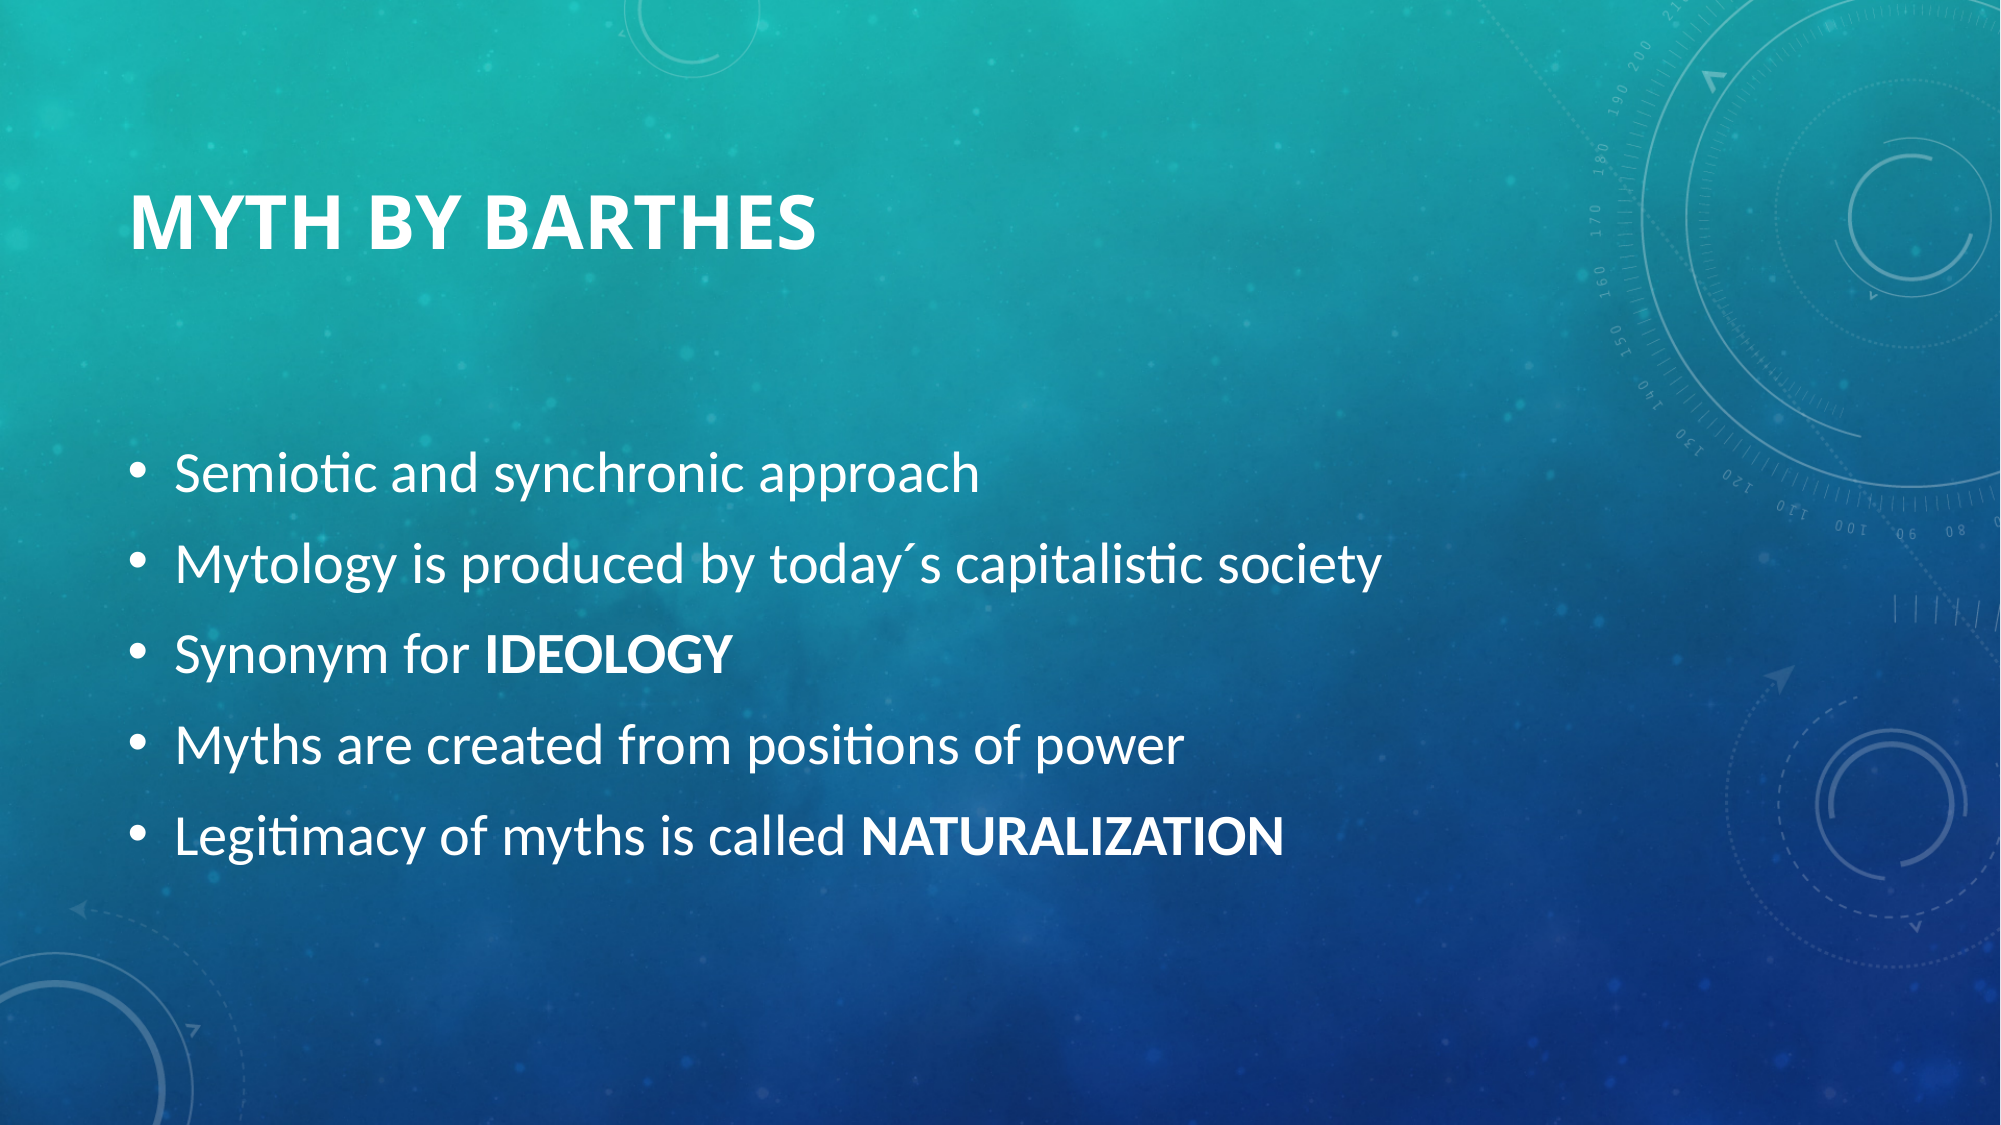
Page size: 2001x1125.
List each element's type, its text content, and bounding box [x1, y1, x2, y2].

list Semiotic and synchronic approach Mytology is produced by today´s capitalistic society Synonym for IDEOLOGY Myths are created from positions of power Legitimacy of myths is called NATURALIZATION [112, 351, 1775, 950]
title Myth by Barthes [112, 99, 1775, 339]
